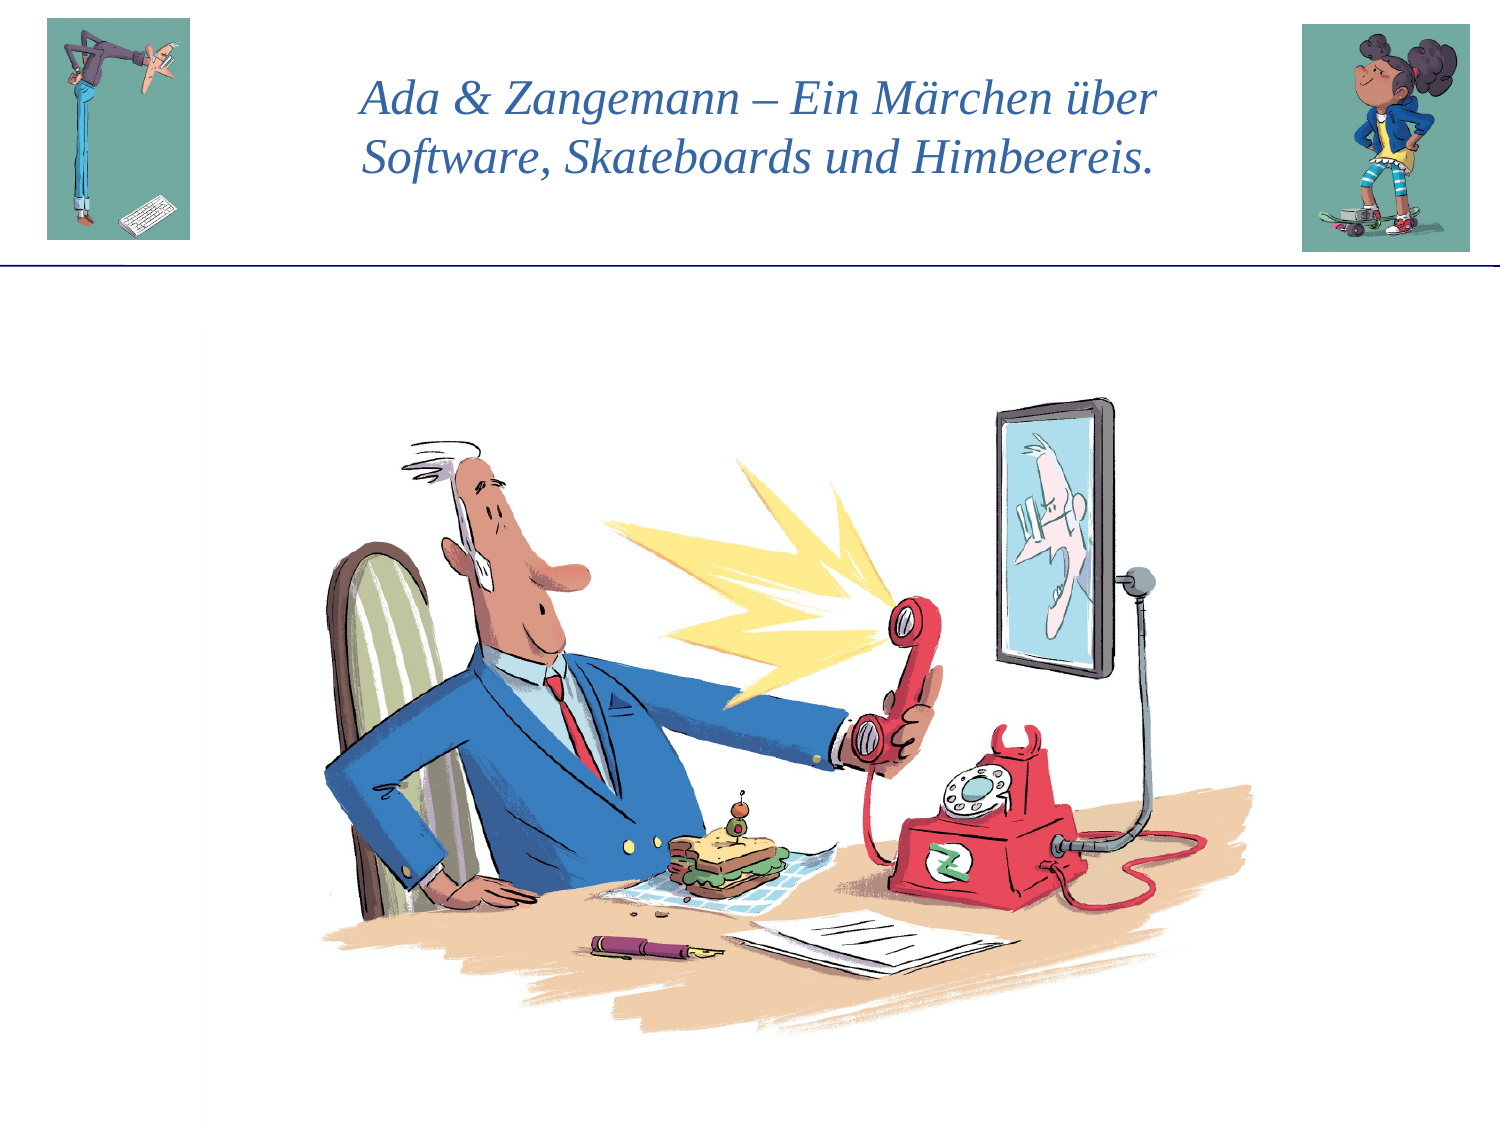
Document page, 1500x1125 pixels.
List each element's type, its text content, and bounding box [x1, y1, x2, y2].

picture [1302, 24, 1470, 252]
text_box Ada & Zangemann – Ein Märchen über Software, Skateboards und Himbeereis. [274, 59, 1244, 194]
picture [3, 324, 1500, 1125]
picture [47, 18, 190, 240]
